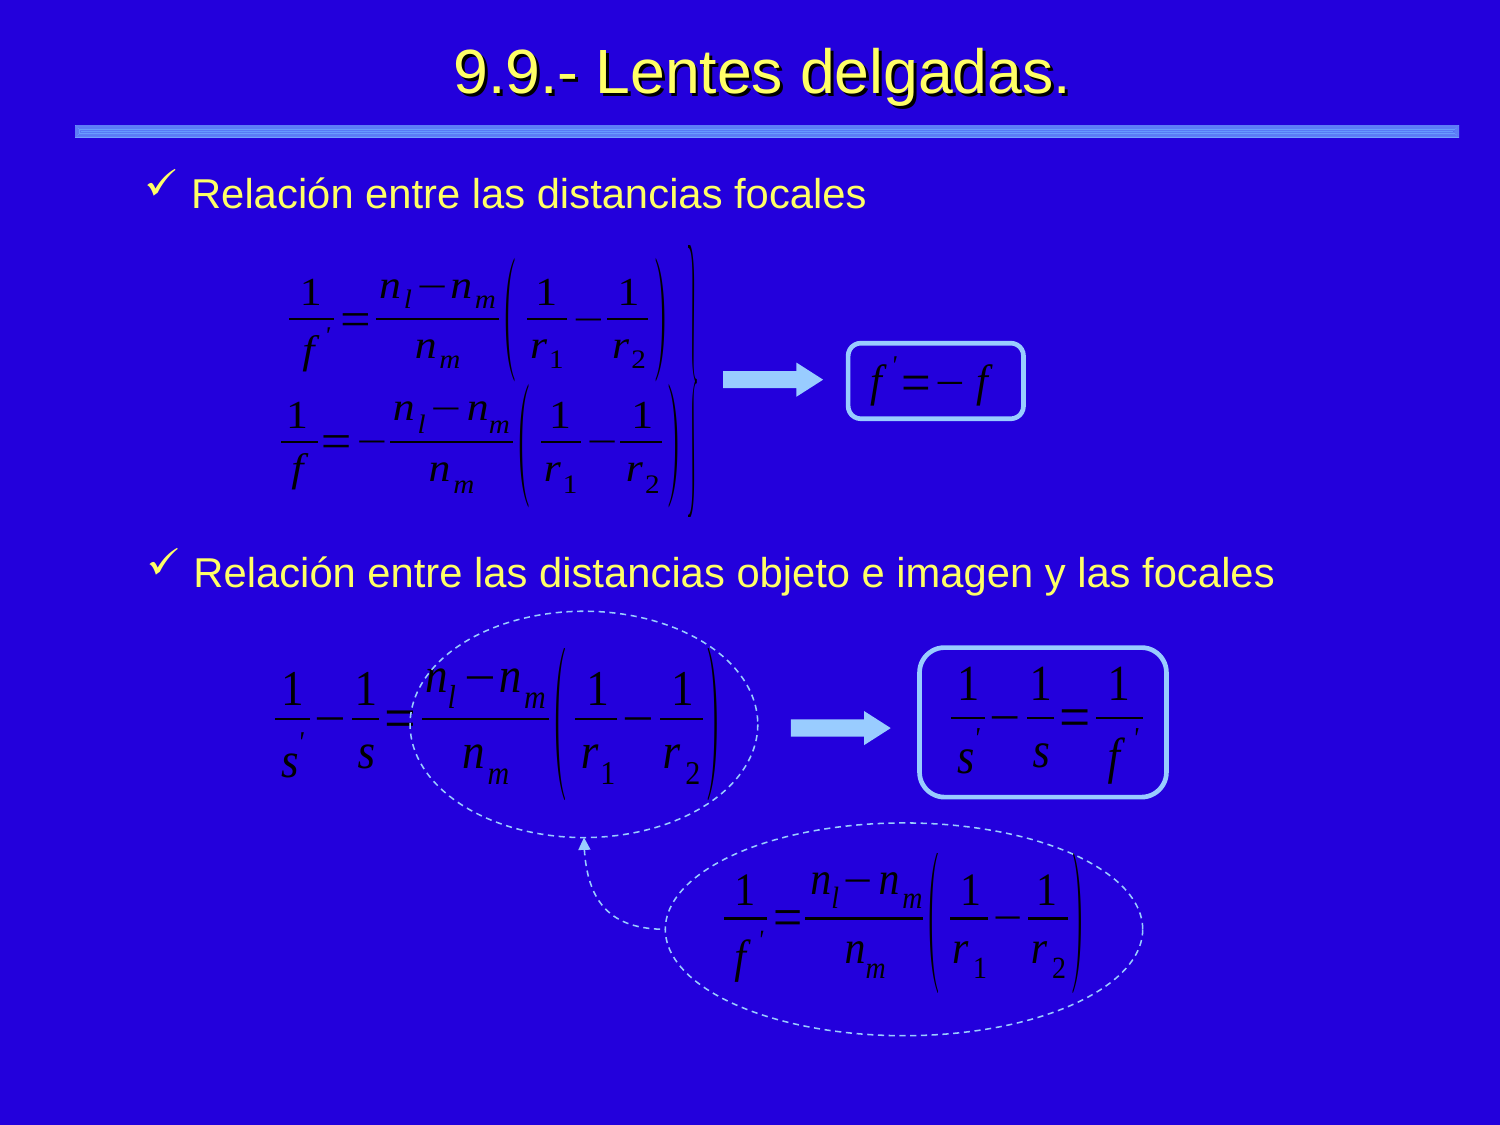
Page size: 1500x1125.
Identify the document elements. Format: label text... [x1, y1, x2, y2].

text_box [75, 125, 1460, 138]
chart [710, 853, 1103, 993]
text_box 9.9.- Lentes delgadas. [50, 23, 1476, 114]
text_box Relación entre las distancias objeto e imagen y las focales [44, 537, 1432, 626]
text_box [791, 712, 890, 744]
chart [261, 648, 740, 800]
chart [851, 348, 1012, 407]
chart [264, 245, 740, 517]
chart [937, 656, 1160, 787]
text_box Relación entre las distancias focales [42, 158, 1430, 247]
text_box [723, 364, 822, 396]
